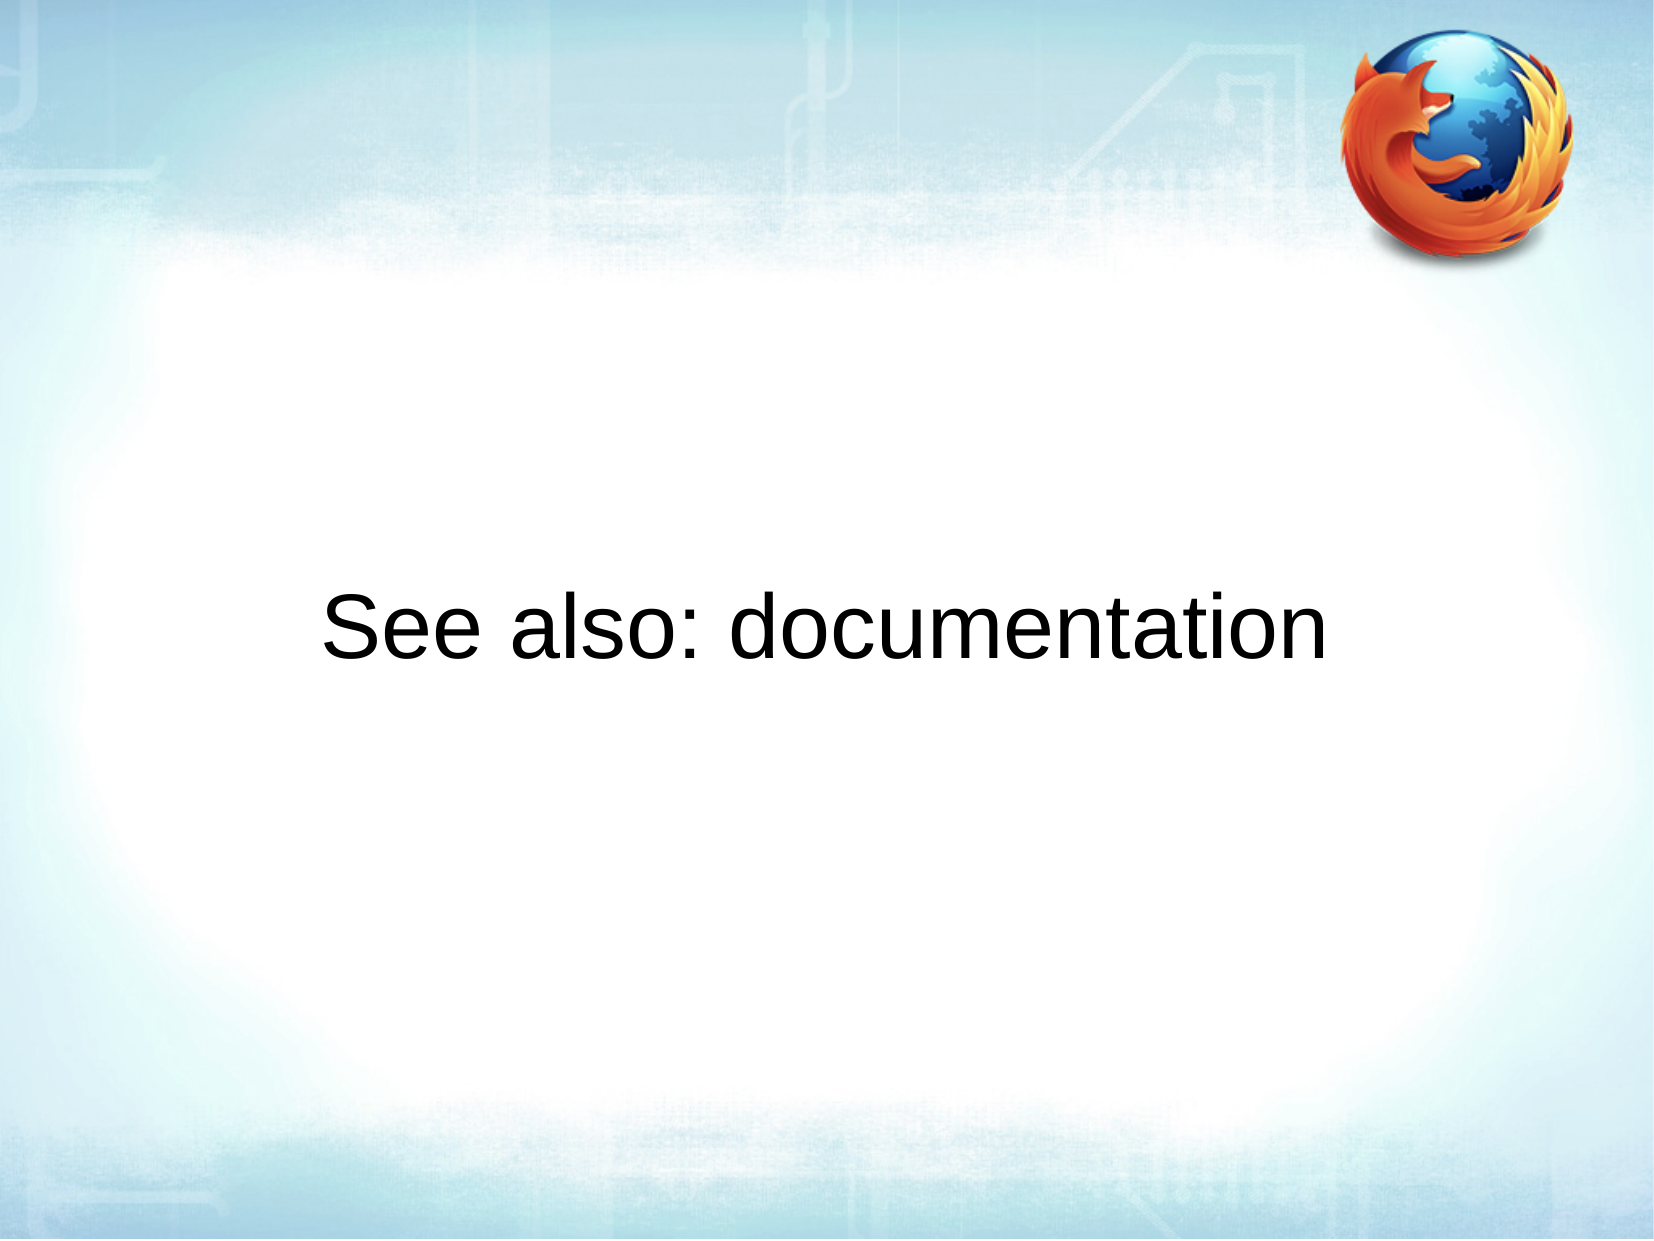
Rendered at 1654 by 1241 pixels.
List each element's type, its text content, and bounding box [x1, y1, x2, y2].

title See also: documentation [57, 525, 1595, 732]
picture [0, 0, 1654, 1239]
